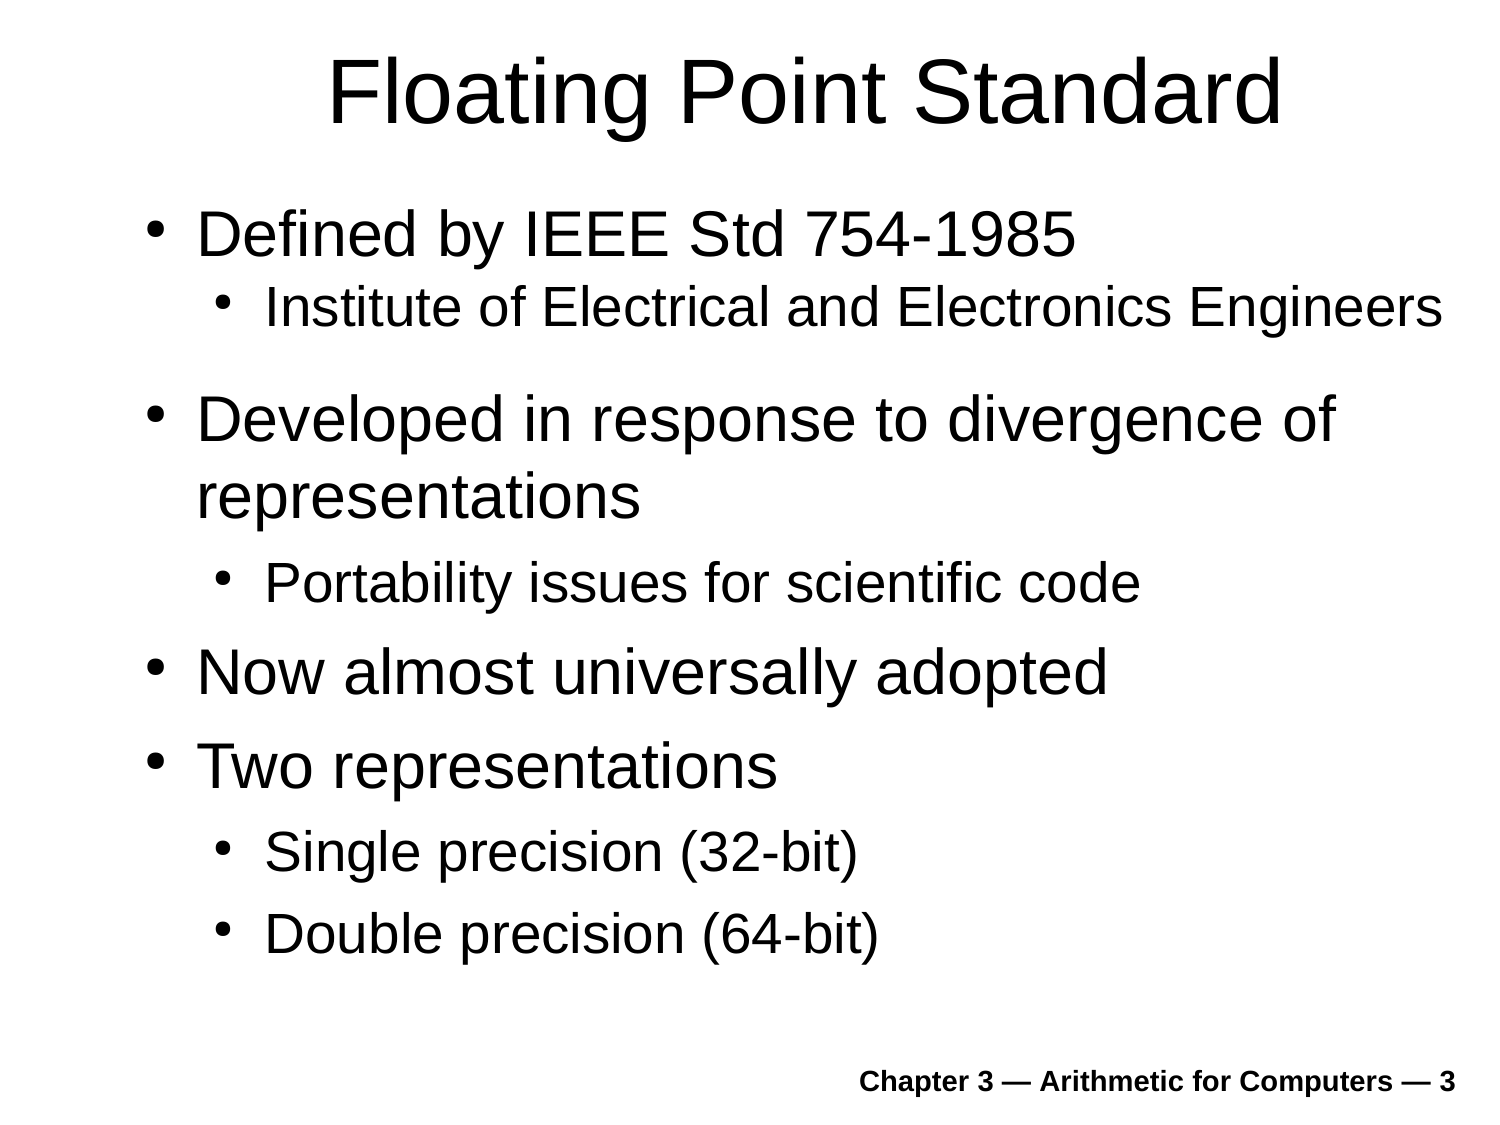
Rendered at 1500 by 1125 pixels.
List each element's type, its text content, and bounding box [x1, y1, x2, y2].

text_box Chapter 3 — Arithmetic for Computers — <number> [277, 1046, 1471, 1106]
title Floating Point Standard [112, 23, 1468, 149]
list Defined by IEEE Std 754-1985 Institute of Electrical and Electronics Engineers Developed in response to divergence of representations Portability issues for scientific code Now almost universally adopted Two representations Single precision (32-bit) Double precision (64-bit) [112, 184, 1469, 1024]
